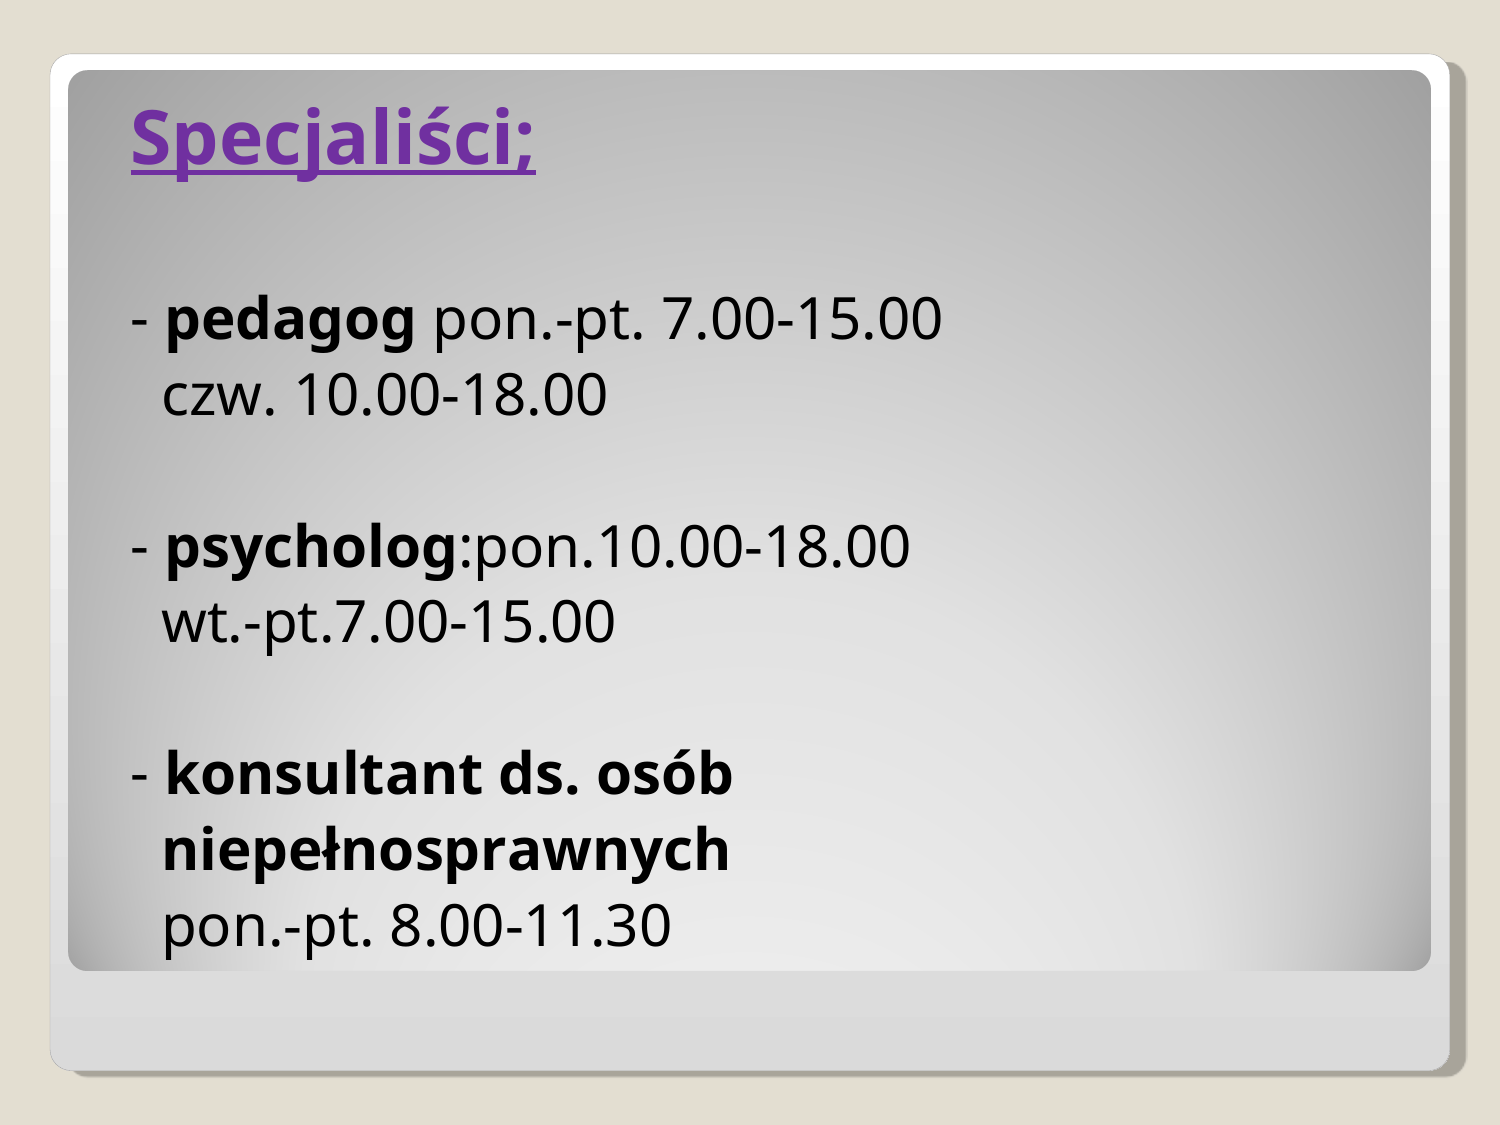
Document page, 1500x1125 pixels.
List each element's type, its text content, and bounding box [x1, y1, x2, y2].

text_box Specjaliści; pedagog pon.-pt. 7.00-15.00 czw. 10.00-18.00 psycholog:pon.10.00-18.00 wt.-pt.7.00-15.00 konsultant ds. osób niepełnosprawnych pon.-pt. 8.00-11.30 [88, 88, 1431, 1034]
picture [67, 69, 1432, 972]
